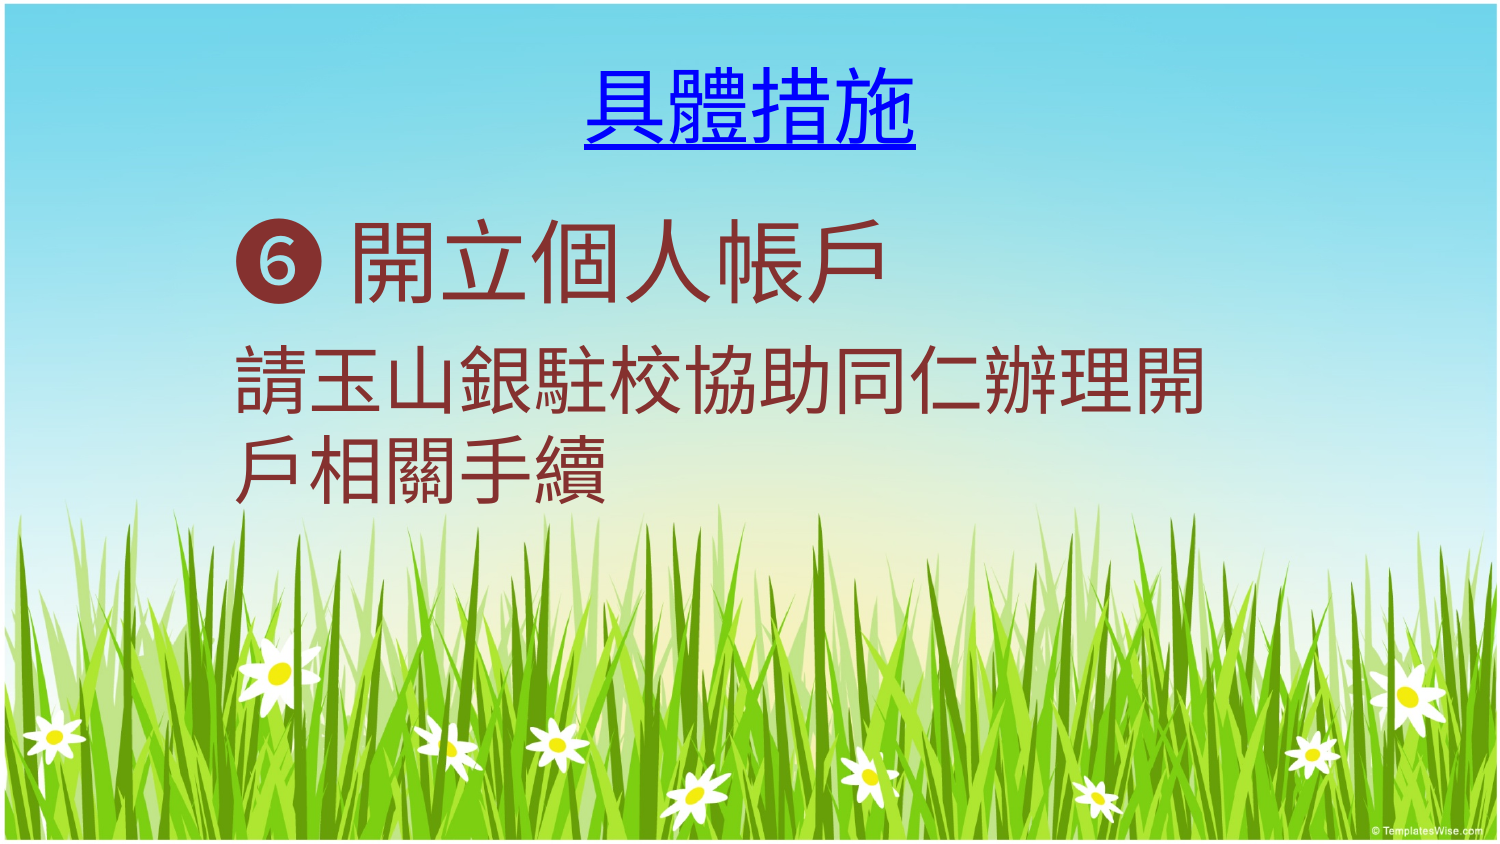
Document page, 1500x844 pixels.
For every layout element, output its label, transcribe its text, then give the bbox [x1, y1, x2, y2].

picture [0, 0, 1500, 844]
title 具體措施 [75, 33, 1426, 175]
list ❻開立個人帳戶 請玉山銀駐校協助同仁辦理開戶相關手續 [218, 196, 1270, 754]
